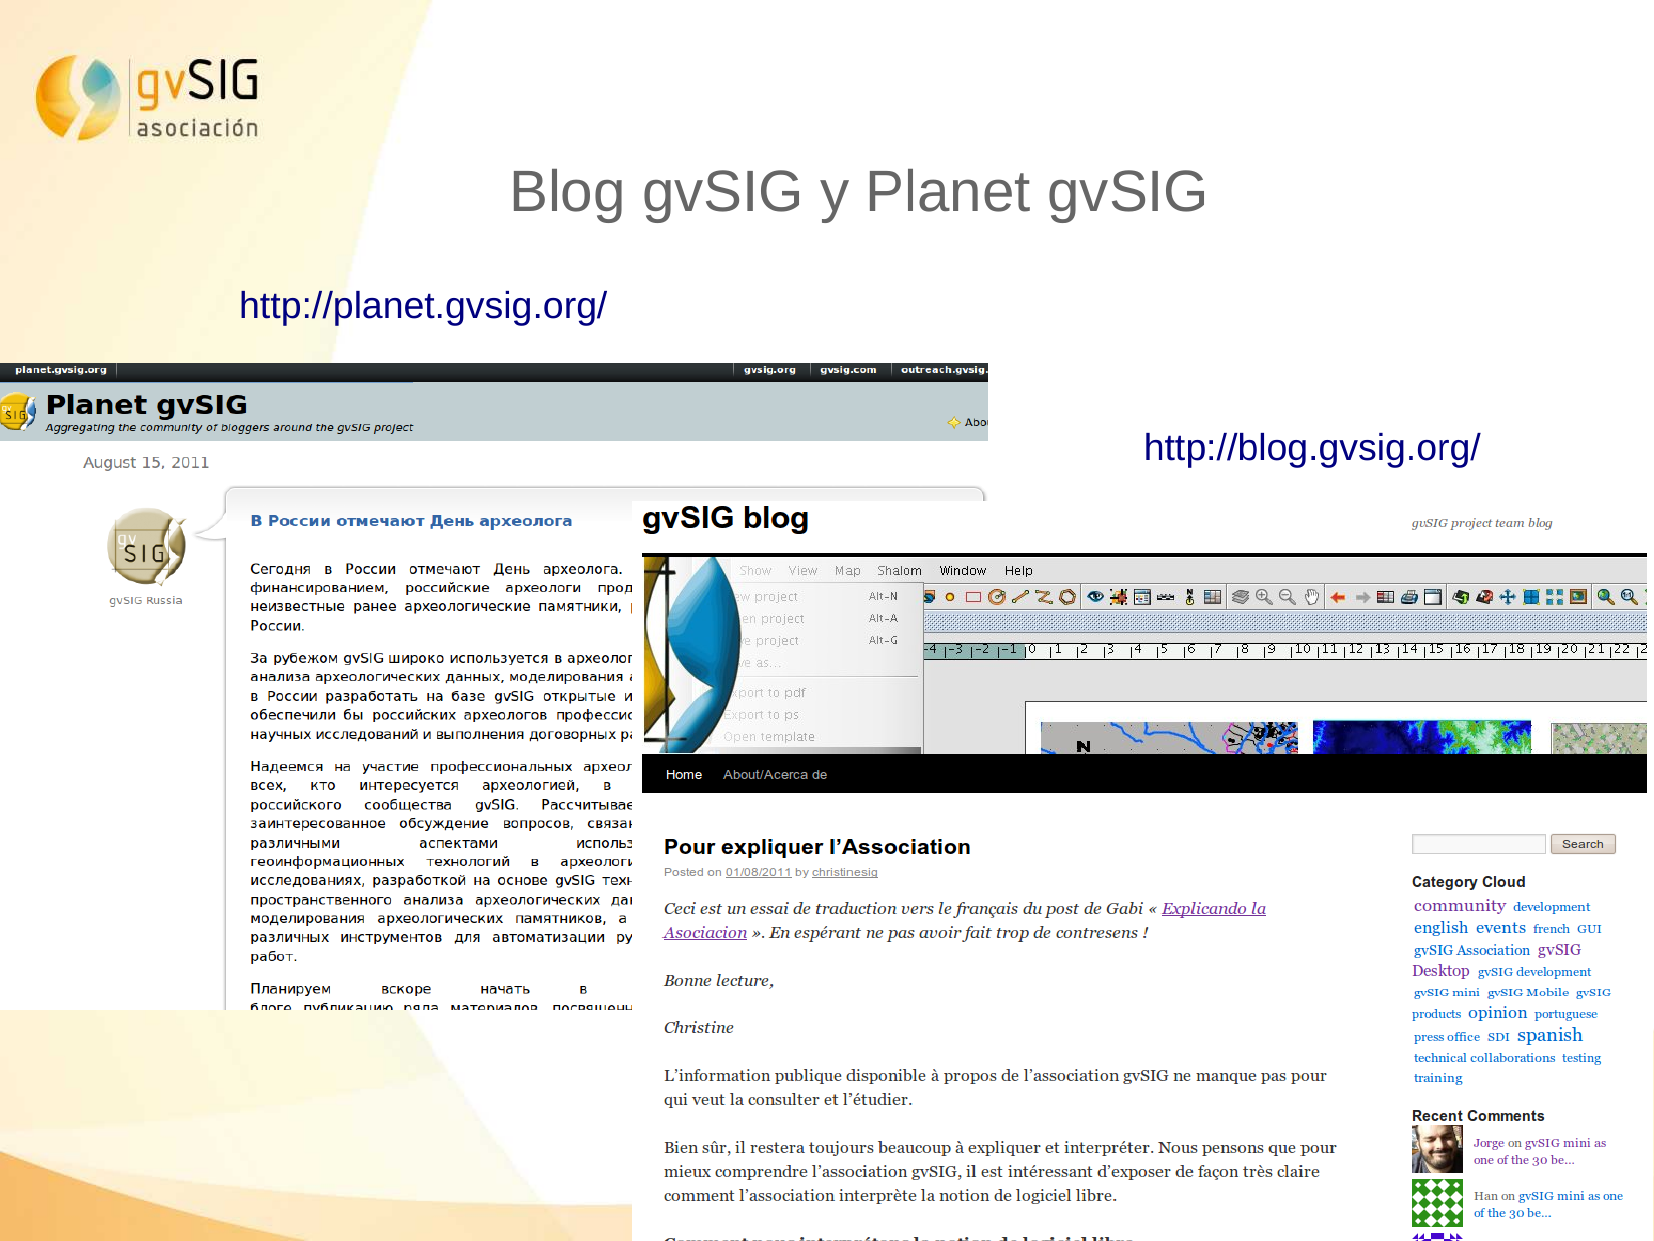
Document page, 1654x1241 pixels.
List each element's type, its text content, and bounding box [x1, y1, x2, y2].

text_box http://blog.gvsig.org/ [1129, 419, 1497, 477]
text_box Blog gvSIG y Planet gvSIG [206, 151, 1625, 231]
text_box http://planet.gvsig.org/ [224, 277, 623, 335]
picture [0, 0, 1654, 1241]
